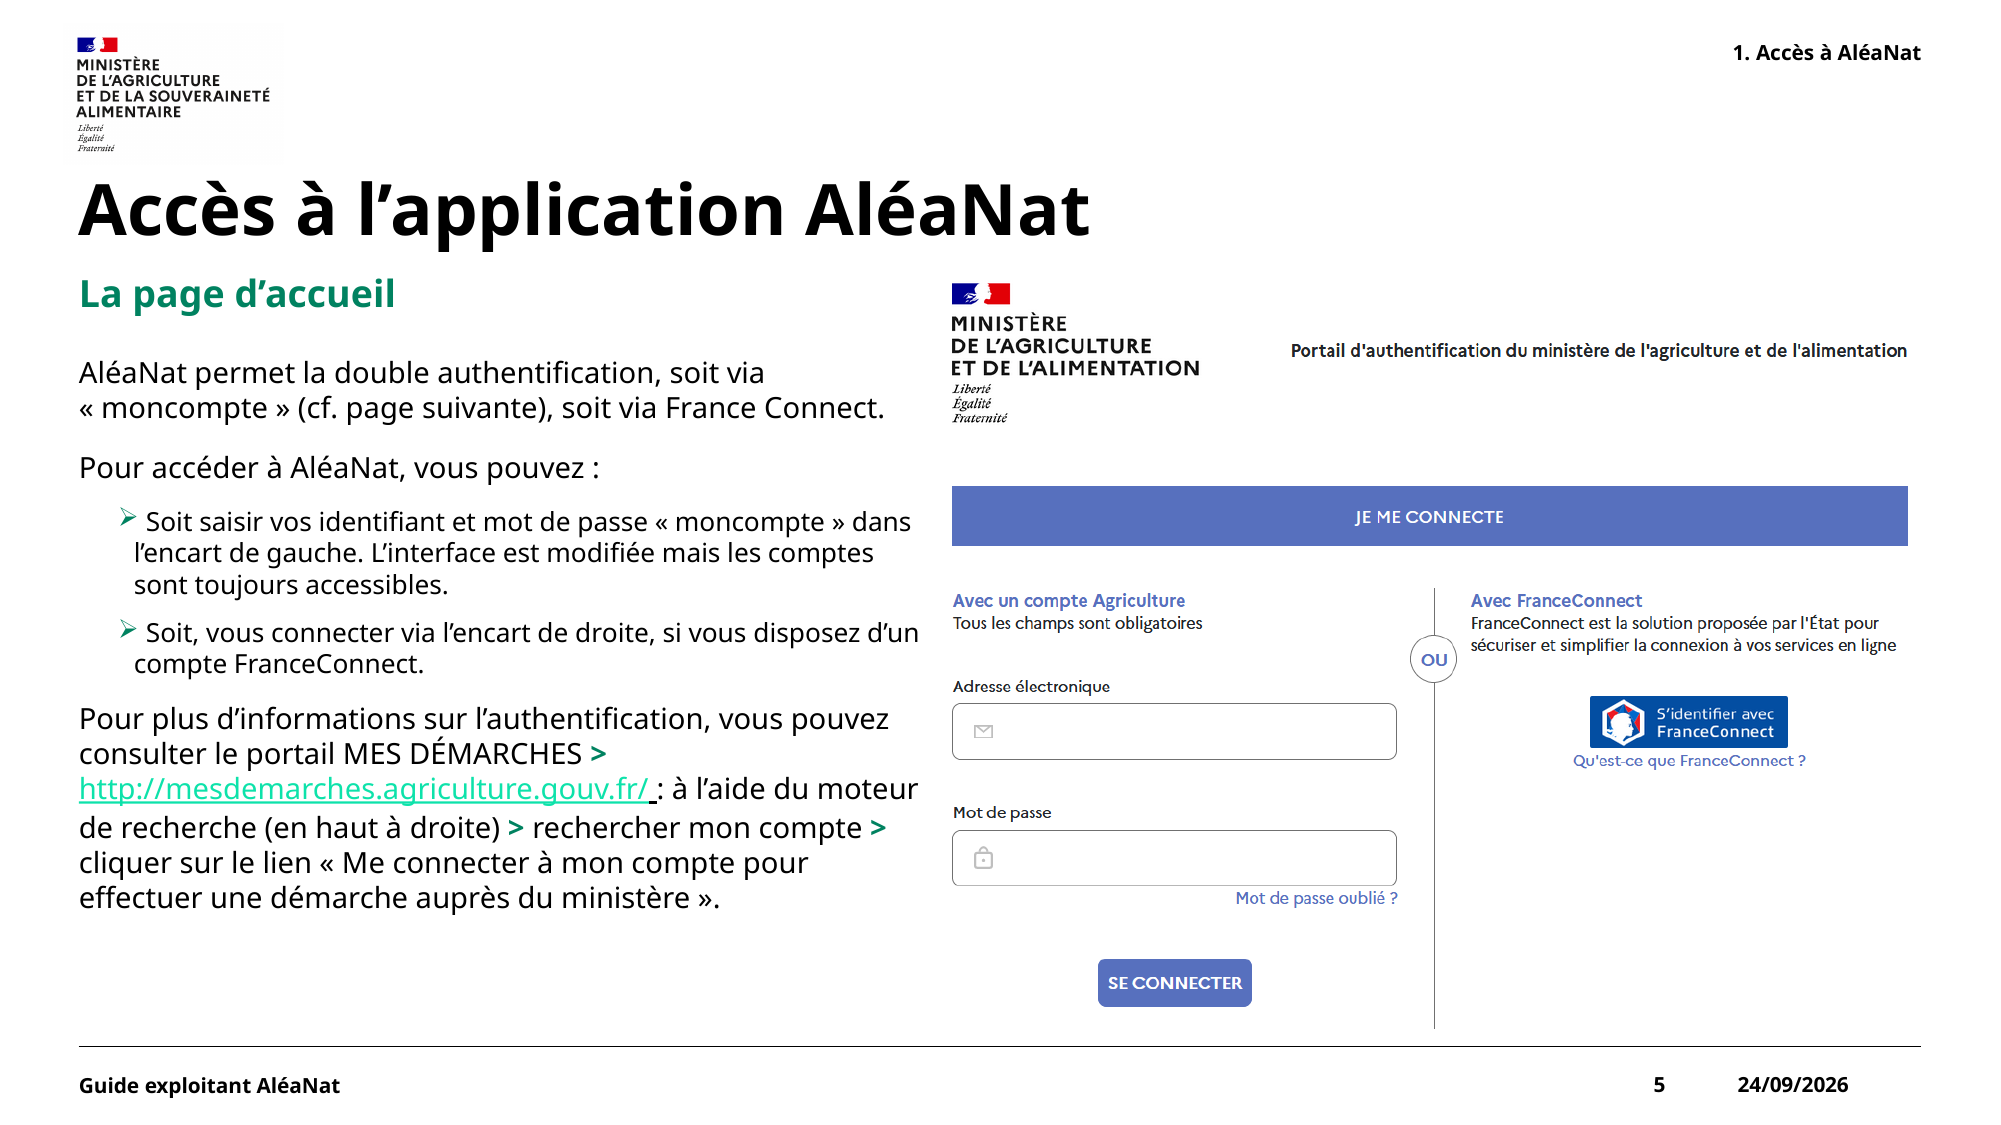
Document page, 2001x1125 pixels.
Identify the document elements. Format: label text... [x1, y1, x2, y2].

list Accès à AléaNat [724, 39, 1922, 119]
footer Guide exploitant AléaNat [78, 1046, 1371, 1125]
title Accès à l’application AléaNat [78, 165, 1922, 260]
list AléaNat permet la double authentification, soit via « moncompte » (cf. page suivante), soit via France Connect. Pour accéder à AléaNat, vous pouvez : Soit saisir vos identifiant et mot de passe « moncompte » dans l’encart de gauche. L’interface est modifiée mais les comptes sont toujours accessibles. Soit, vous connecter via l’encart de droite, si vous disposez d’un compte FranceConnect. Pour plus d’informations sur l’authentification, vous pouvez consulter le portail MES DÉMARCHES > http://mesdemarches.agriculture.gouv.fr/ : à l’aide du moteur de recherche (en haut à droite) > rechercher mon compte > cliquer sur le lien « Me connecter à mon compte pour effectuer une démarche auprès du ministère ». [78, 354, 921, 1034]
list La page d’accueil [78, 270, 934, 344]
picture [934, 268, 1922, 1034]
picture [63, 23, 284, 165]
